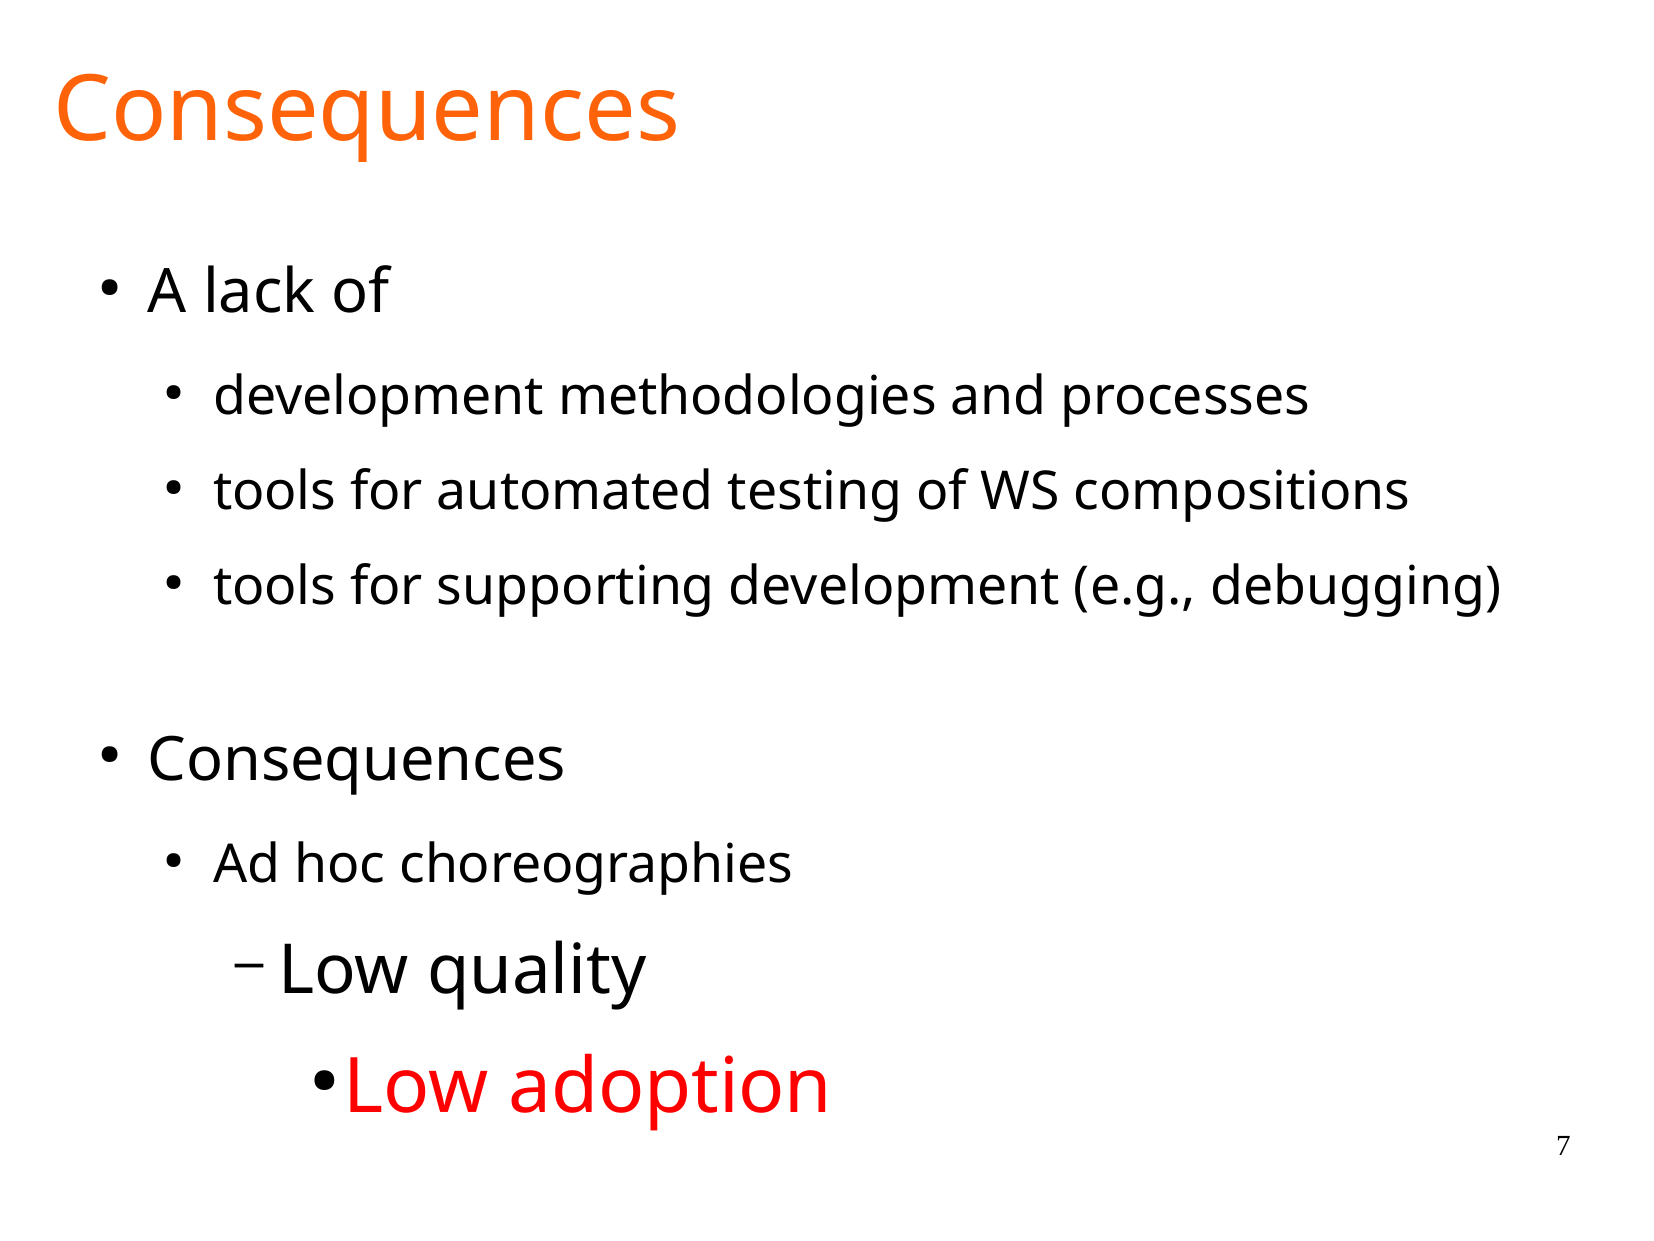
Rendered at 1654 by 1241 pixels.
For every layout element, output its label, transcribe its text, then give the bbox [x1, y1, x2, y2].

list A lack of development methodologies and processes tools for automated testing of WS compositions tools for supporting development (e.g., debugging) Consequences Ad hoc choreographies Low quality Low adoption [82, 246, 1608, 1147]
title Consequences [53, 11, 1542, 198]
